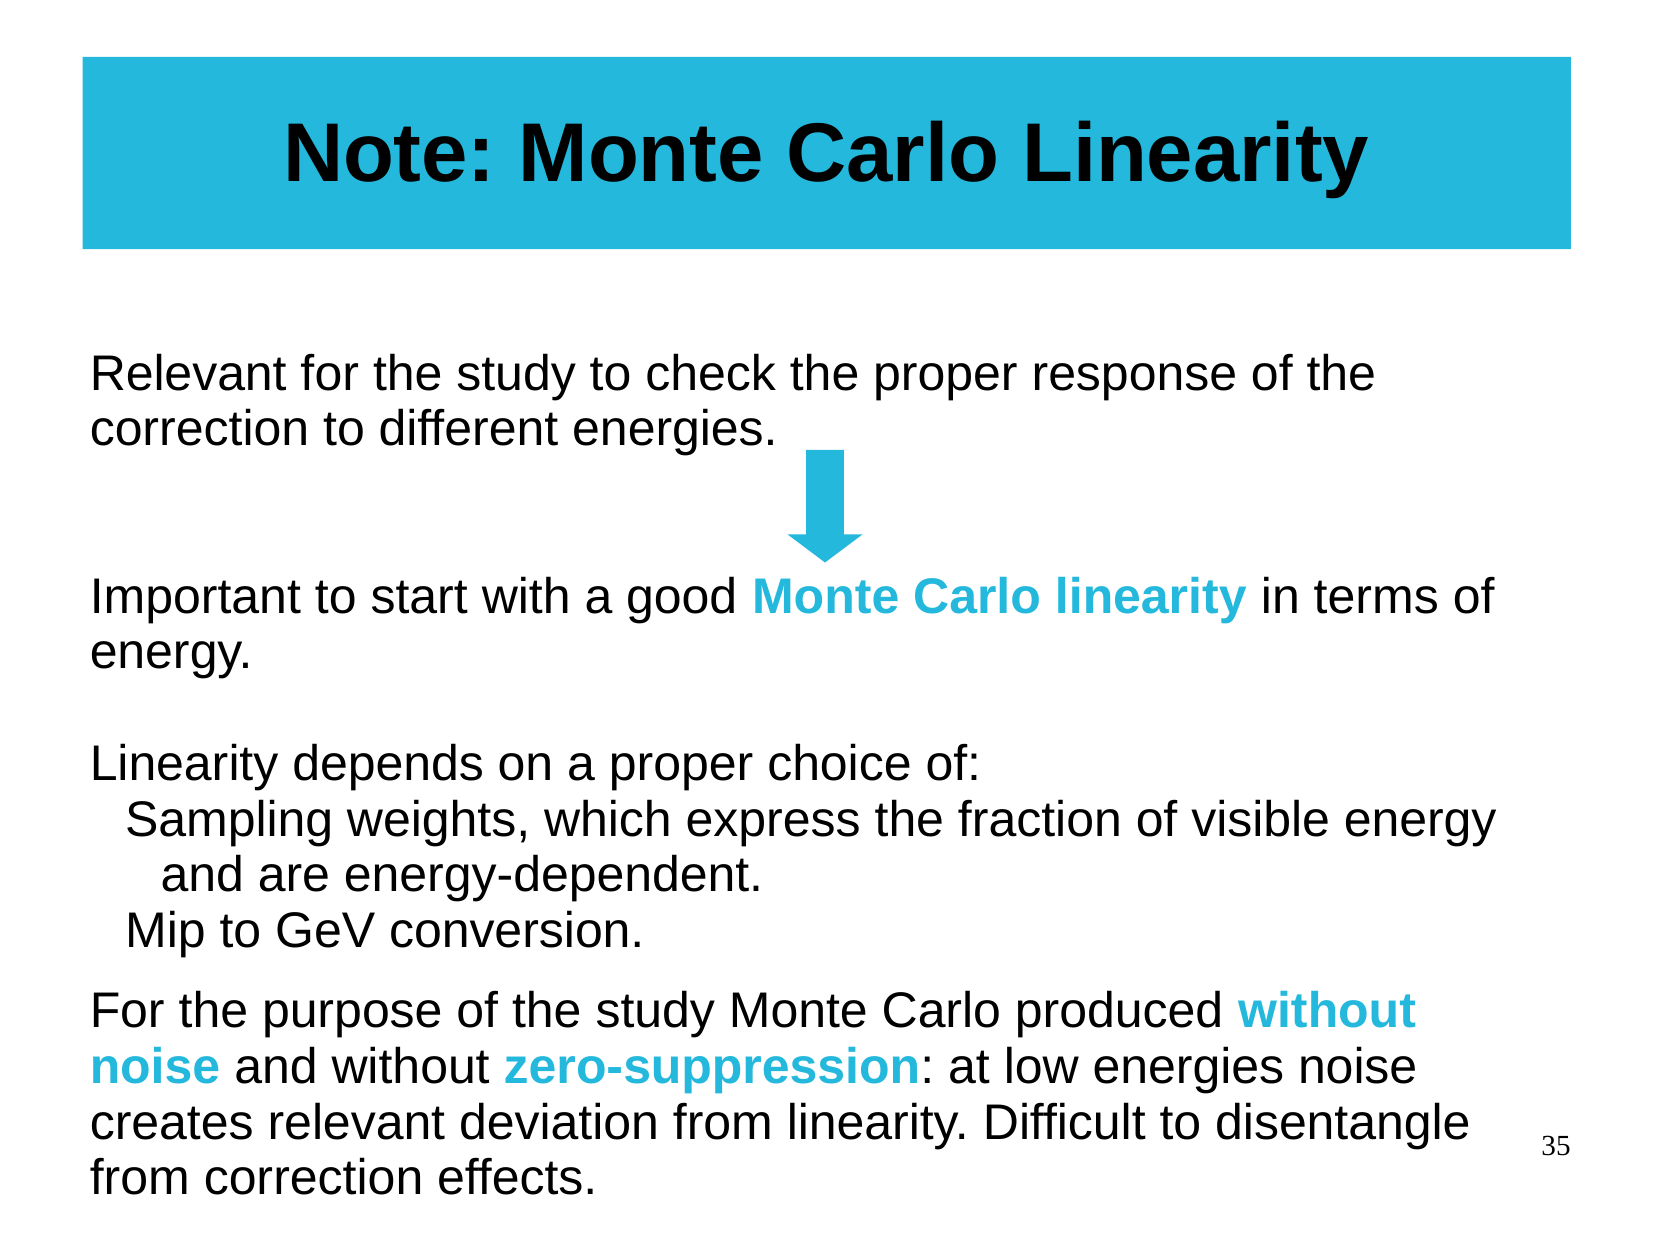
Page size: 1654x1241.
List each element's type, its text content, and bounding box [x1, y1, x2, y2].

title Note: Monte Carlo Linearity [82, 56, 1571, 250]
text_box Relevant for the study to check the proper response of the correction to different energies. Important to start with a good Monte Carlo linearity in terms of energy. Linearity depends on a proper choice of: Sampling weights, which express the fraction of visible energy and are energy-dependent. Mip to GeV conversion. [75, 337, 1576, 966]
text_box [787, 449, 863, 563]
text_box For the purpose of the study Monte Carlo produced without noise and without zero-suppression: at low energies noise creates relevant deviation from linearity. Difficult to disentangle from correction effects. [75, 975, 1576, 1241]
